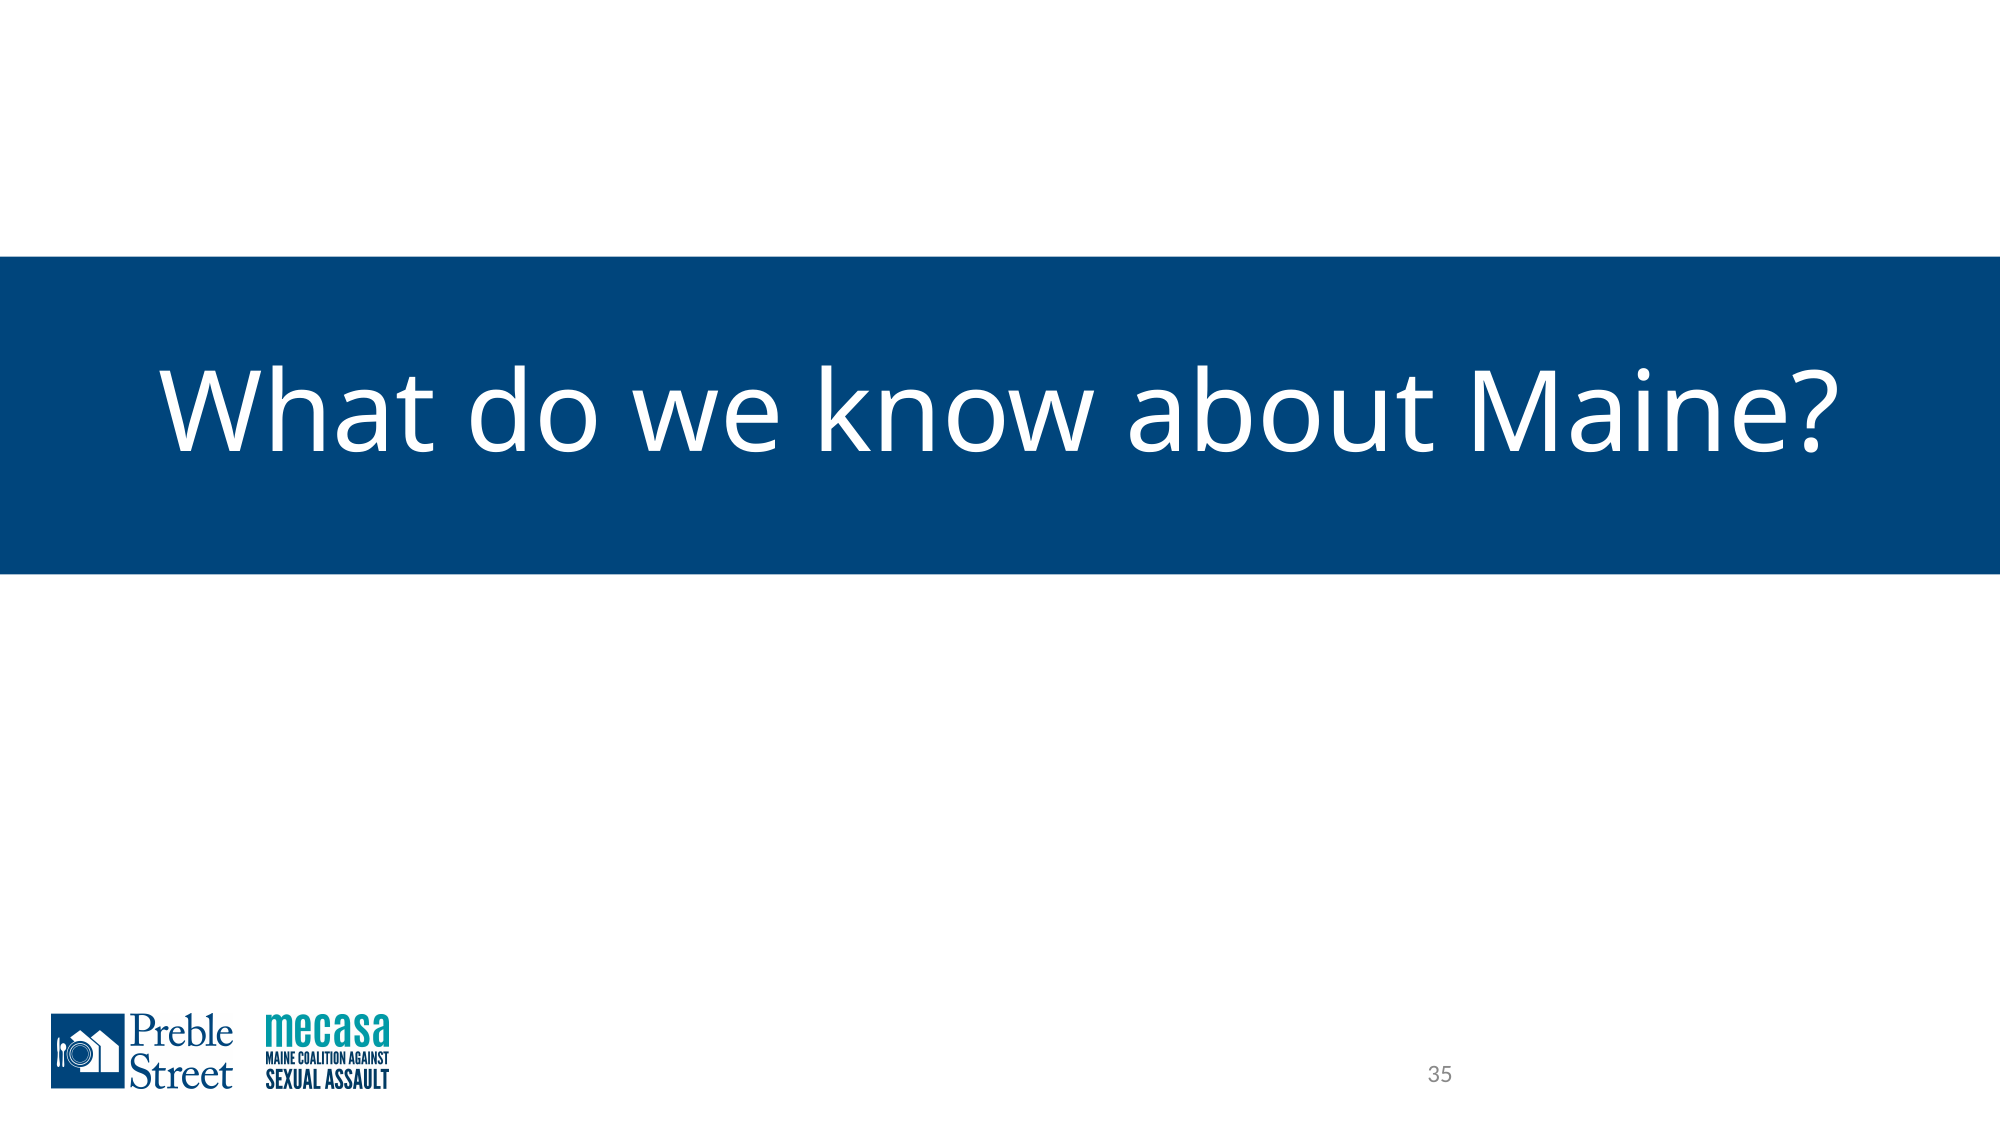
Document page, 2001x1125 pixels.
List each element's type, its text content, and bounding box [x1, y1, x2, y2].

slide_number 35 [1412, 1042, 1863, 1103]
title What do we know about Maine? [137, 306, 1863, 525]
